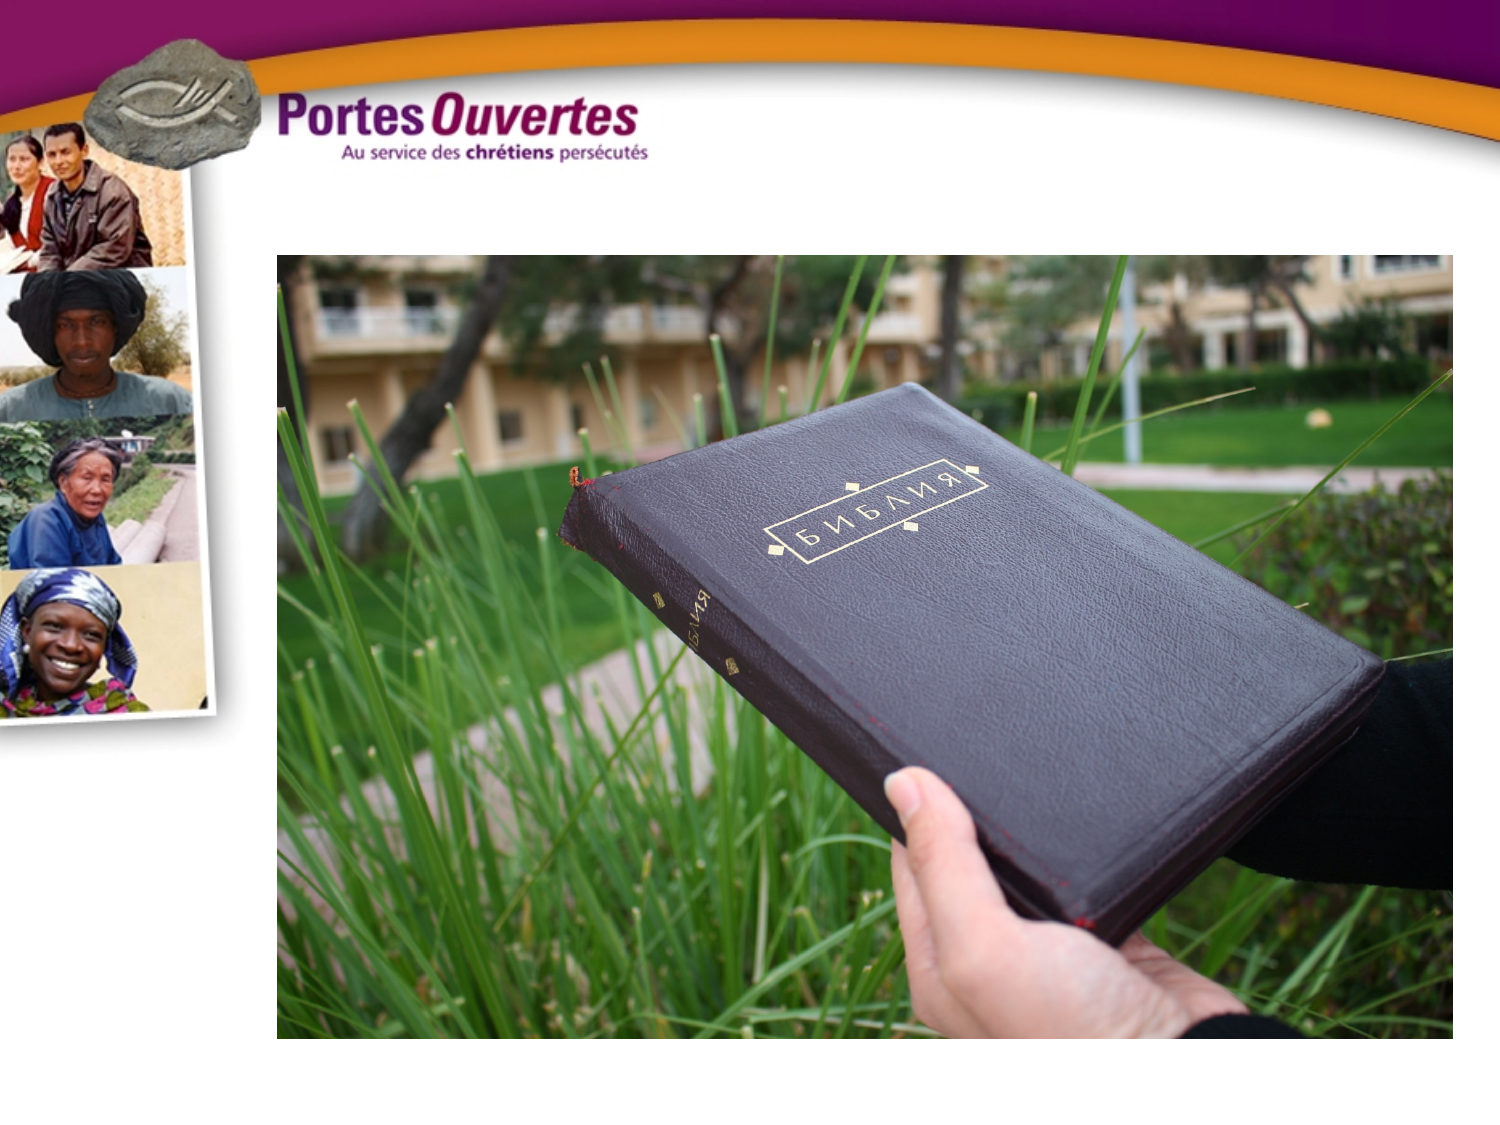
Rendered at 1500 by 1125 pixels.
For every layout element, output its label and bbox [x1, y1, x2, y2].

picture [277, 255, 1453, 1039]
